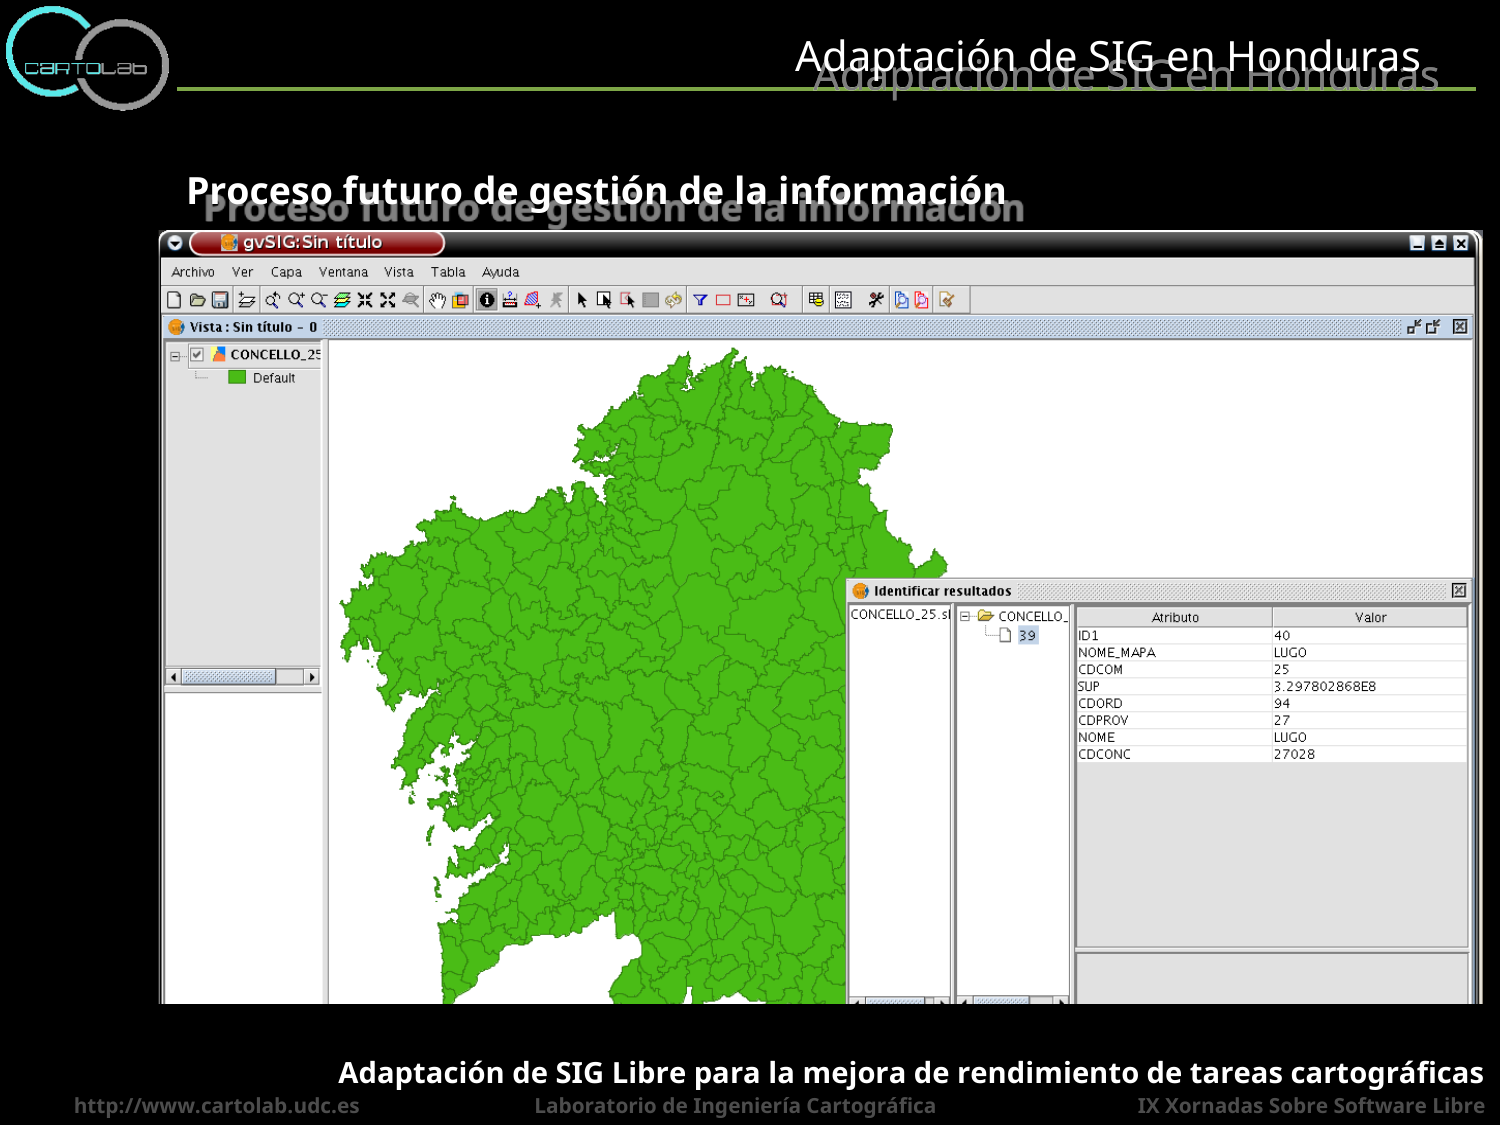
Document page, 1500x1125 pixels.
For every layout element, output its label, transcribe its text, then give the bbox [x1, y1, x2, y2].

text_box Adaptación de SIG en Honduras [781, 22, 1483, 88]
text_box Proceso futuro de gestión de la información [171, 159, 1441, 230]
picture [158, 230, 1483, 1004]
